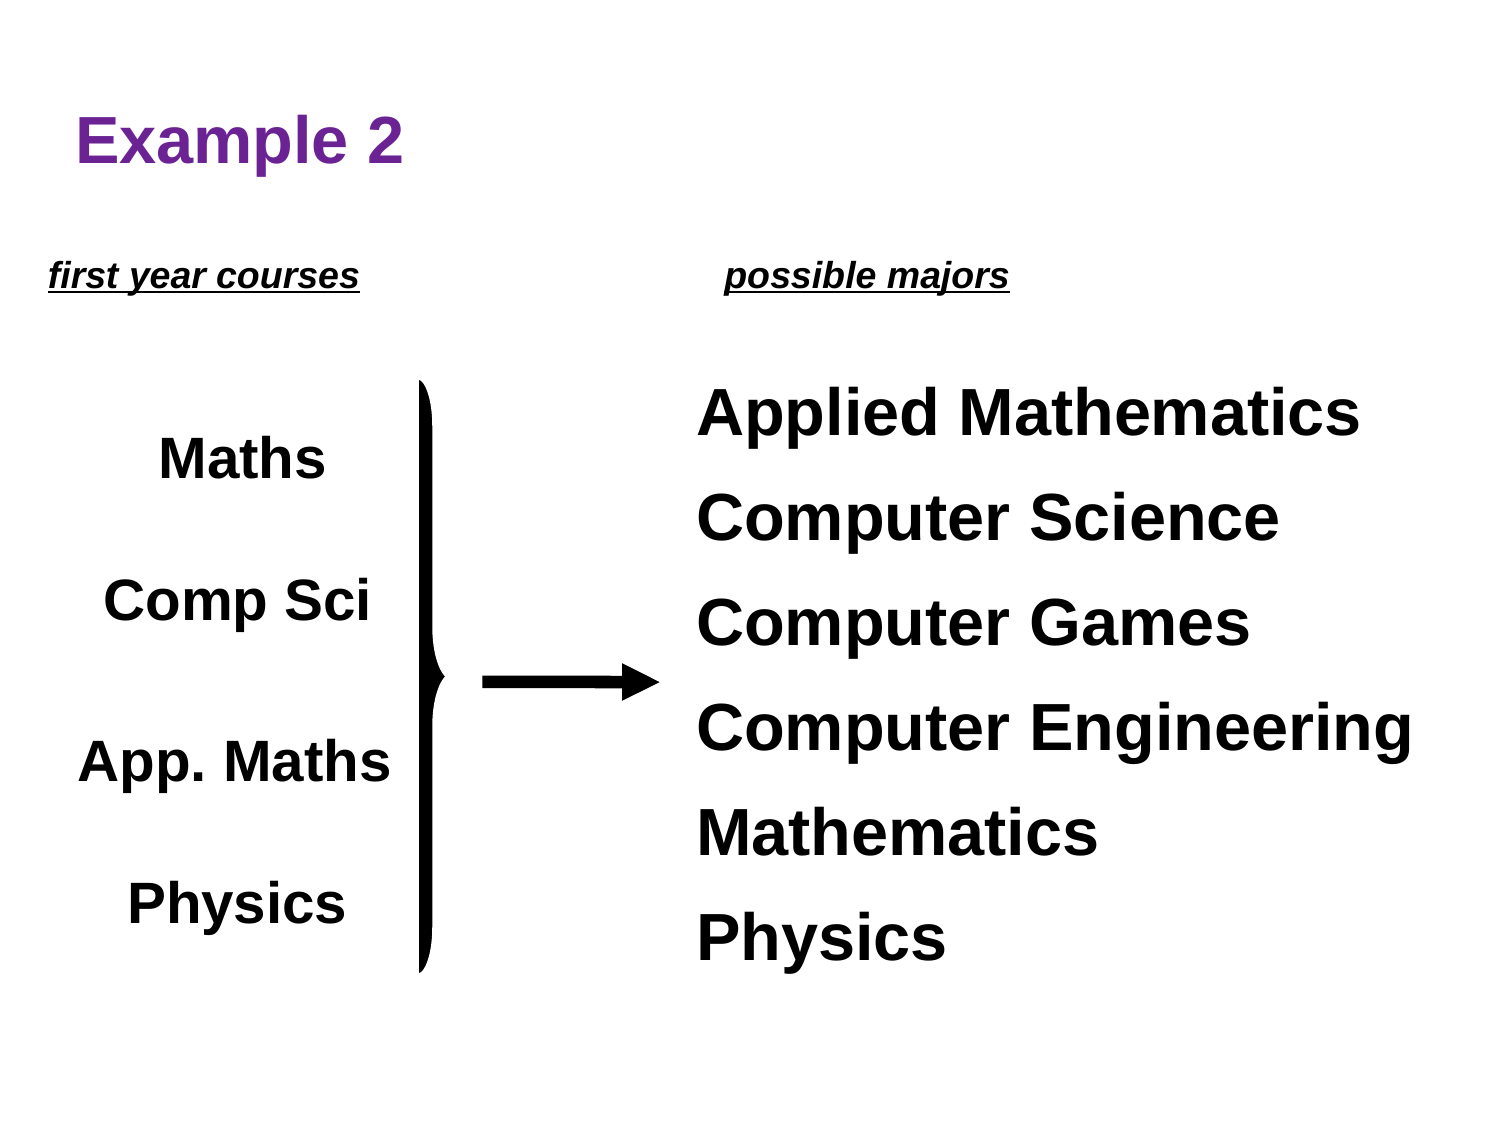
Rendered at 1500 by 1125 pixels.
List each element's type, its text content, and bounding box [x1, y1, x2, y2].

title Example 2 [75, 44, 1426, 233]
text_box [419, 375, 455, 978]
